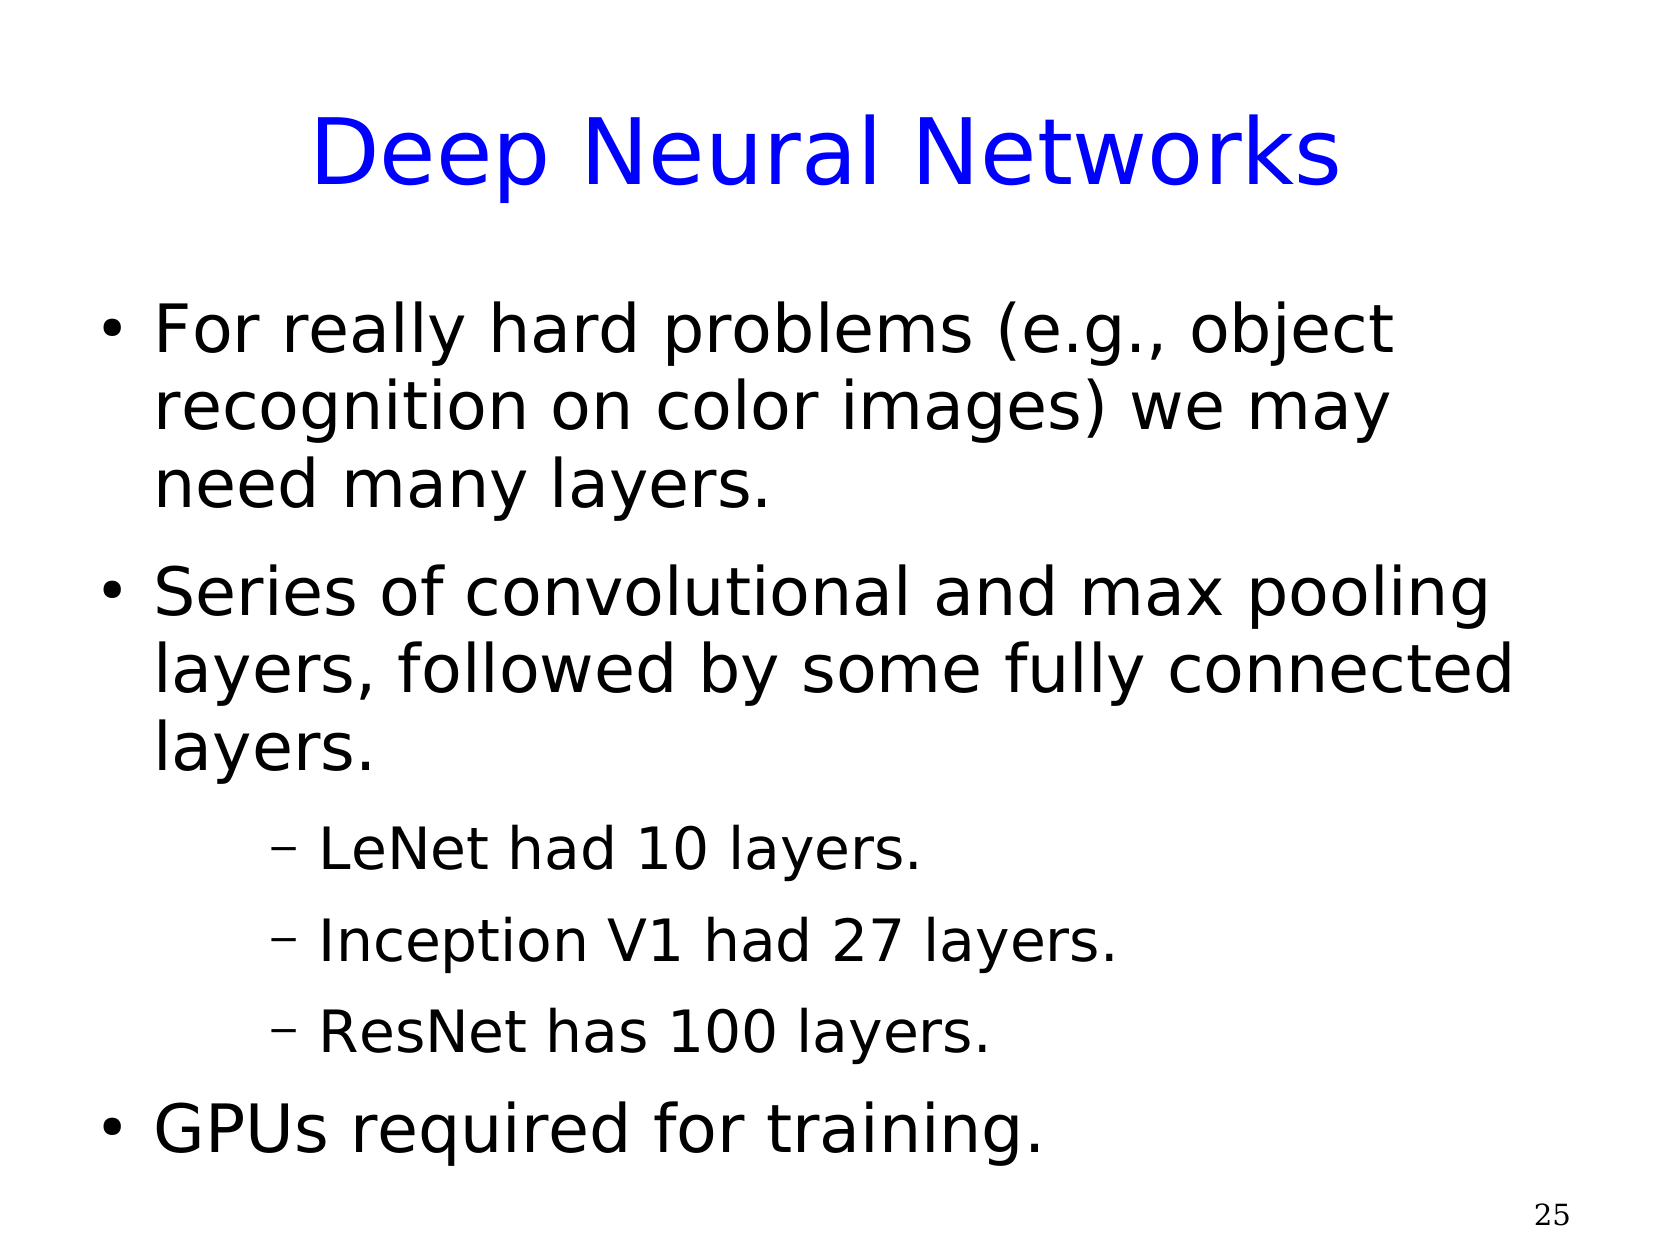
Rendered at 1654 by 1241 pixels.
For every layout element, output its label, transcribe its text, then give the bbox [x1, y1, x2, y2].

title Deep Neural Networks [82, 49, 1571, 257]
list For really hard problems (e.g., object recognition on color images) we may need many layers. Series of convolutional and max pooling layers, followed by some fully connected layers. LeNet had 10 layers. Inception V1 had 27 layers. ResNet has 100 layers. GPUs required for training. [82, 290, 1571, 1168]
